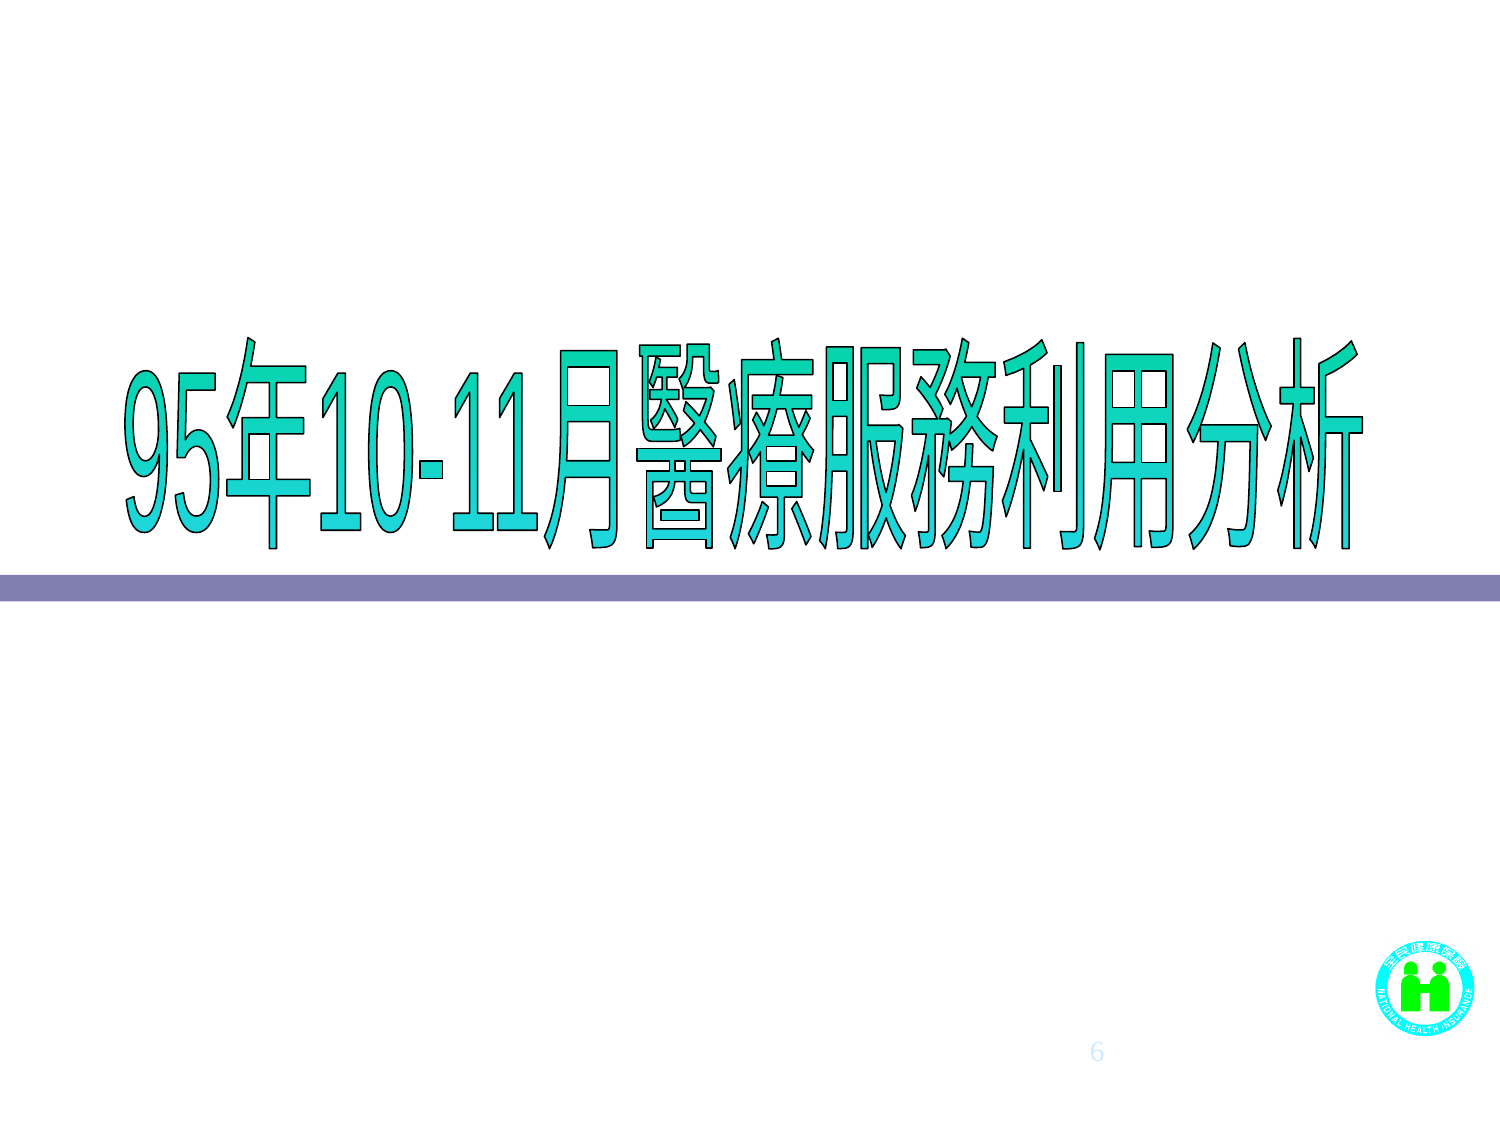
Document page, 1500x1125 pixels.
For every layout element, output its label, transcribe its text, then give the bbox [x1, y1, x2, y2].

text_box 95年10-11月醫療服務利用分析 [861, 347, 906, 549]
text_box 95年10-11月醫療服務利用分析 [321, 373, 361, 531]
text_box 95年10-11月醫療服務利用分析 [1054, 365, 1061, 492]
text_box 95年10-11月醫療服務利用分析 [1094, 354, 1173, 550]
text_box 95年10-11月醫療服務利用分析 [911, 338, 998, 548]
text_box 95年10-11月醫療服務利用分析 [1187, 342, 1272, 550]
text_box 95年10-11月醫療服務利用分析 [420, 460, 443, 479]
text_box 95年10-11月醫療服務利用分析 [175, 373, 219, 533]
text_box 95年10-11月醫療服務利用分析 [1060, 342, 1084, 549]
text_box 95年10-11月醫療服務利用分析 [1309, 340, 1363, 549]
text_box 95年10-11月醫療服務利用分析 [368, 370, 413, 533]
text_box 95年10-11月醫療服務利用分析 [819, 346, 854, 549]
text_box 95年10-11月醫療服務利用分析 [1277, 338, 1315, 549]
text_box 95年10-11月醫療服務利用分析 [226, 337, 310, 549]
text_box 95年10-11月醫療服務利用分析 [1002, 339, 1049, 549]
text_box 95年10-11月醫療服務利用分析 [727, 338, 814, 549]
text_box 95年10-11月醫療服務利用分析 [544, 350, 617, 549]
text_box 95年10-11月醫療服務利用分析 [124, 370, 168, 533]
text_box [1074, 1025, 1388, 1101]
text_box 95年10-11月醫療服務利用分析 [639, 344, 719, 447]
text_box 95年10-11月醫療服務利用分析 [453, 373, 494, 531]
text_box 95年10-11月醫療服務利用分析 [941, 443, 994, 549]
text_box 95年10-11月醫療服務利用分析 [791, 501, 812, 545]
text_box 95年10-11月醫療服務利用分析 [497, 373, 538, 531]
text_box 95年10-11月醫療服務利用分析 [637, 448, 722, 549]
text_box 95年10-11月醫療服務利用分析 [748, 501, 769, 544]
